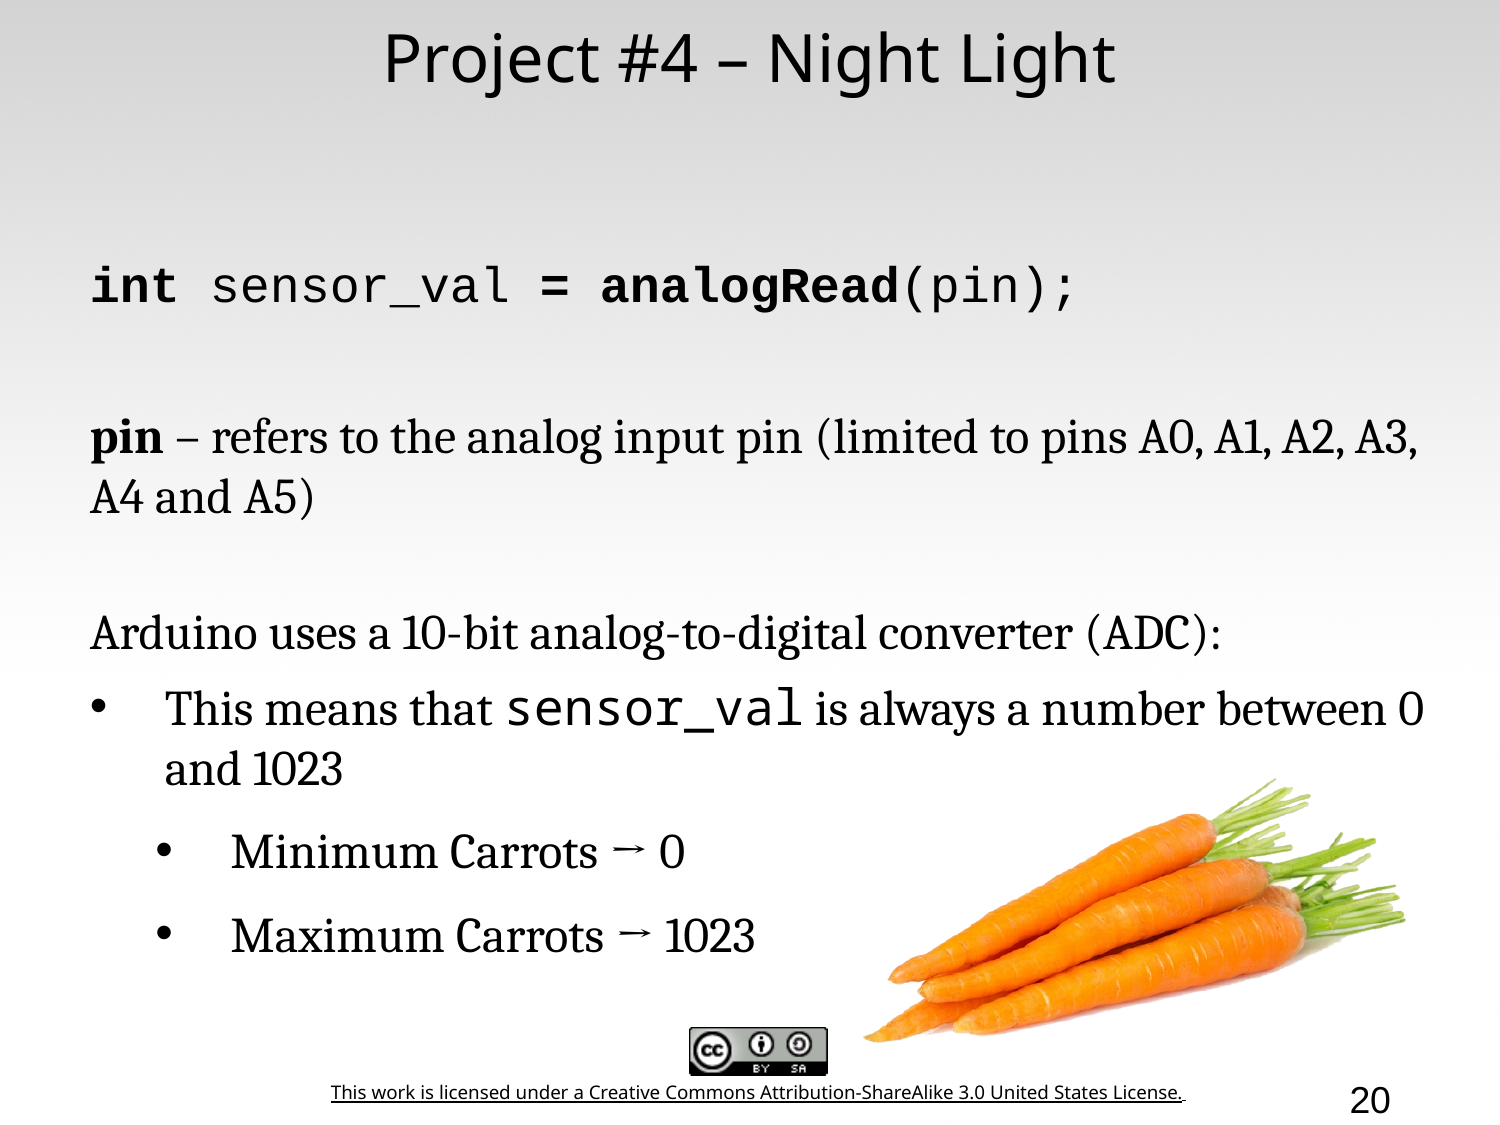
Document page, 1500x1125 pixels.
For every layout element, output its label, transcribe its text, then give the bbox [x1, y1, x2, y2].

picture [0, 0, 1500, 1125]
title Project #4 – Night Light [112, 2, 1388, 190]
list int sensor_val = analogRead(pin); pin – refers to the analog input pin (limited to pins A0, A1, A2, A3, A4 and A5) Arduino uses a 10-bit analog-to-digital converter (ADC): This means that sensor_val is always a number between 0 and 1023 Minimum Carrots → 0 Maximum Carrots → 1023 [75, 244, 1441, 920]
